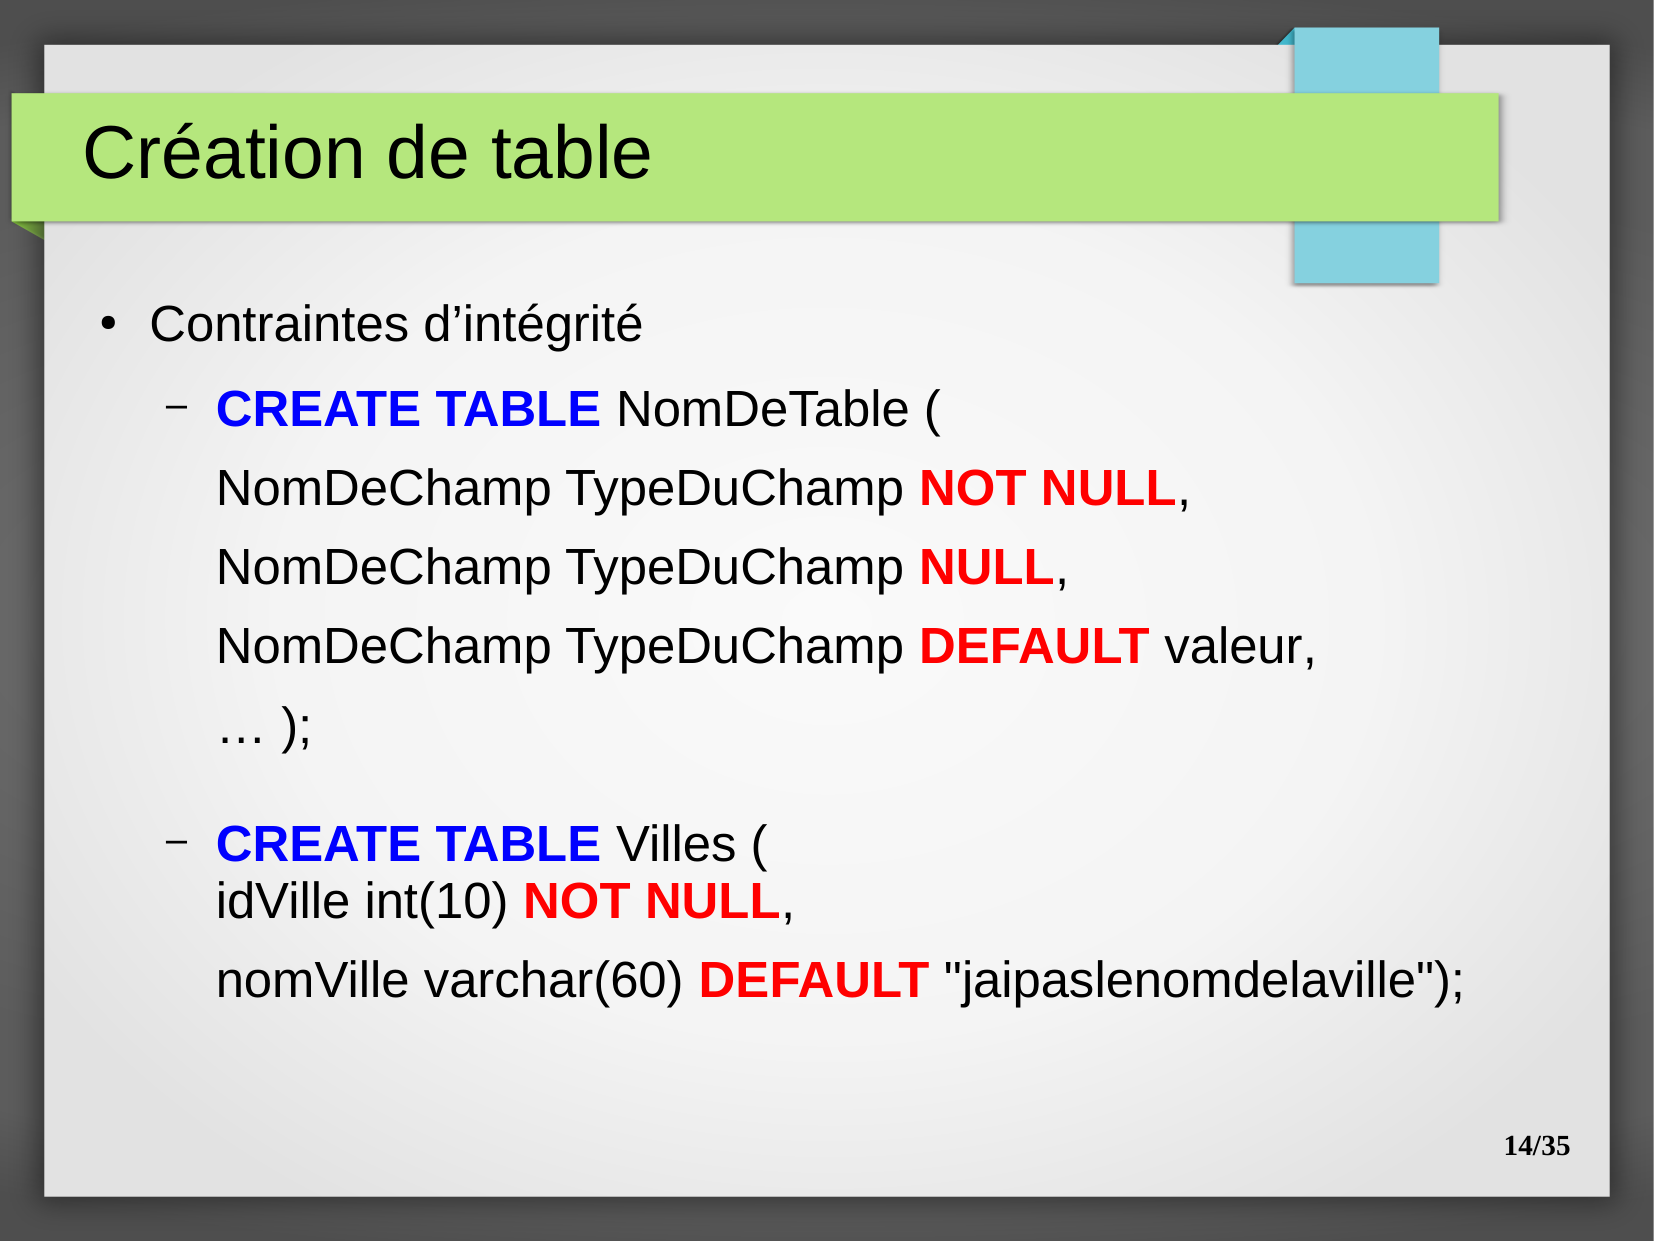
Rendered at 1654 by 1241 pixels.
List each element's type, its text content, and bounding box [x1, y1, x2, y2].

picture [0, 0, 1654, 1241]
list Contraintes d’intégrité CREATE TABLE NomDeTable ( NomDeChamp TypeDuChamp NOT NULL, NomDeChamp TypeDuChamp NULL, NomDeChamp TypeDuChamp DEFAULT valeur, … ); CREATE TABLE Villes ( idVille int(10) NOT NULL, nomVille varchar(60) DEFAULT "jaipaslenomdelaville"); [82, 295, 1571, 1015]
title Création de table [82, 49, 1571, 257]
